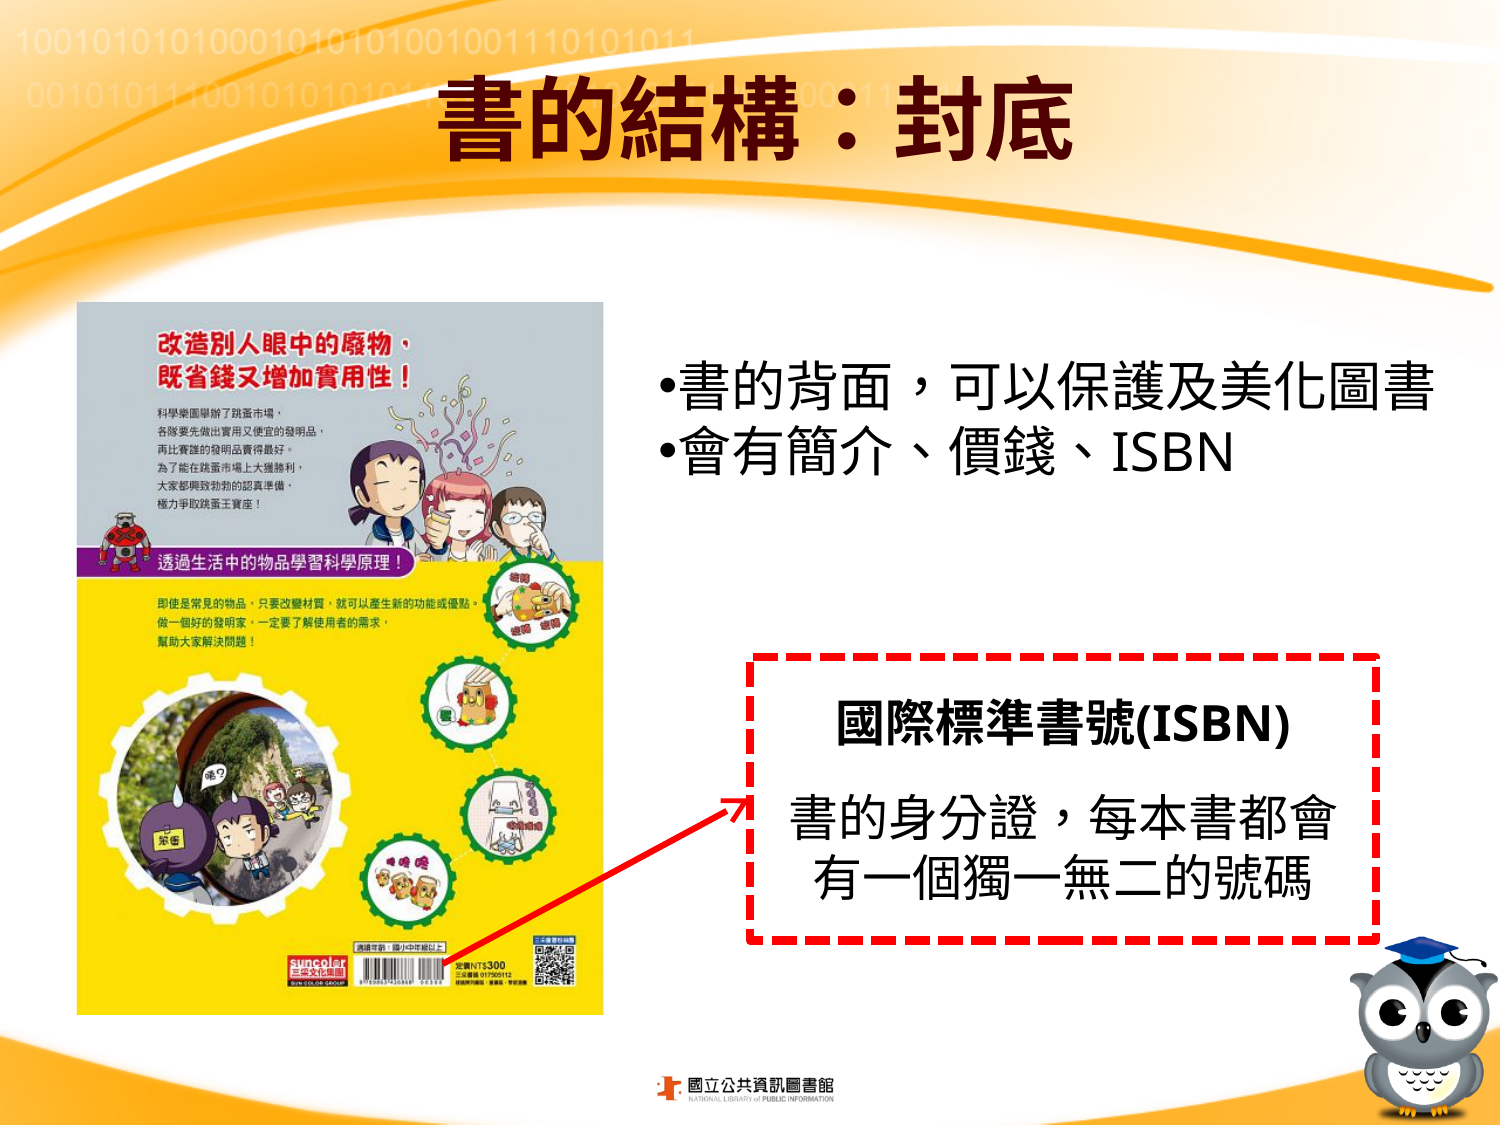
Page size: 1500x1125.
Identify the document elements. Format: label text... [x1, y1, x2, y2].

text_box 書的背面，可以保護及美化圖書 會有簡介、價錢、ISBN [643, 345, 1465, 490]
text_box 國際標準書號(ISBN) 書的身分證，每本書都會有一個獨一無二的號碼 [750, 656, 1376, 941]
picture [0, 0, 1500, 1125]
title 書的結構：封底 [117, 23, 1395, 211]
